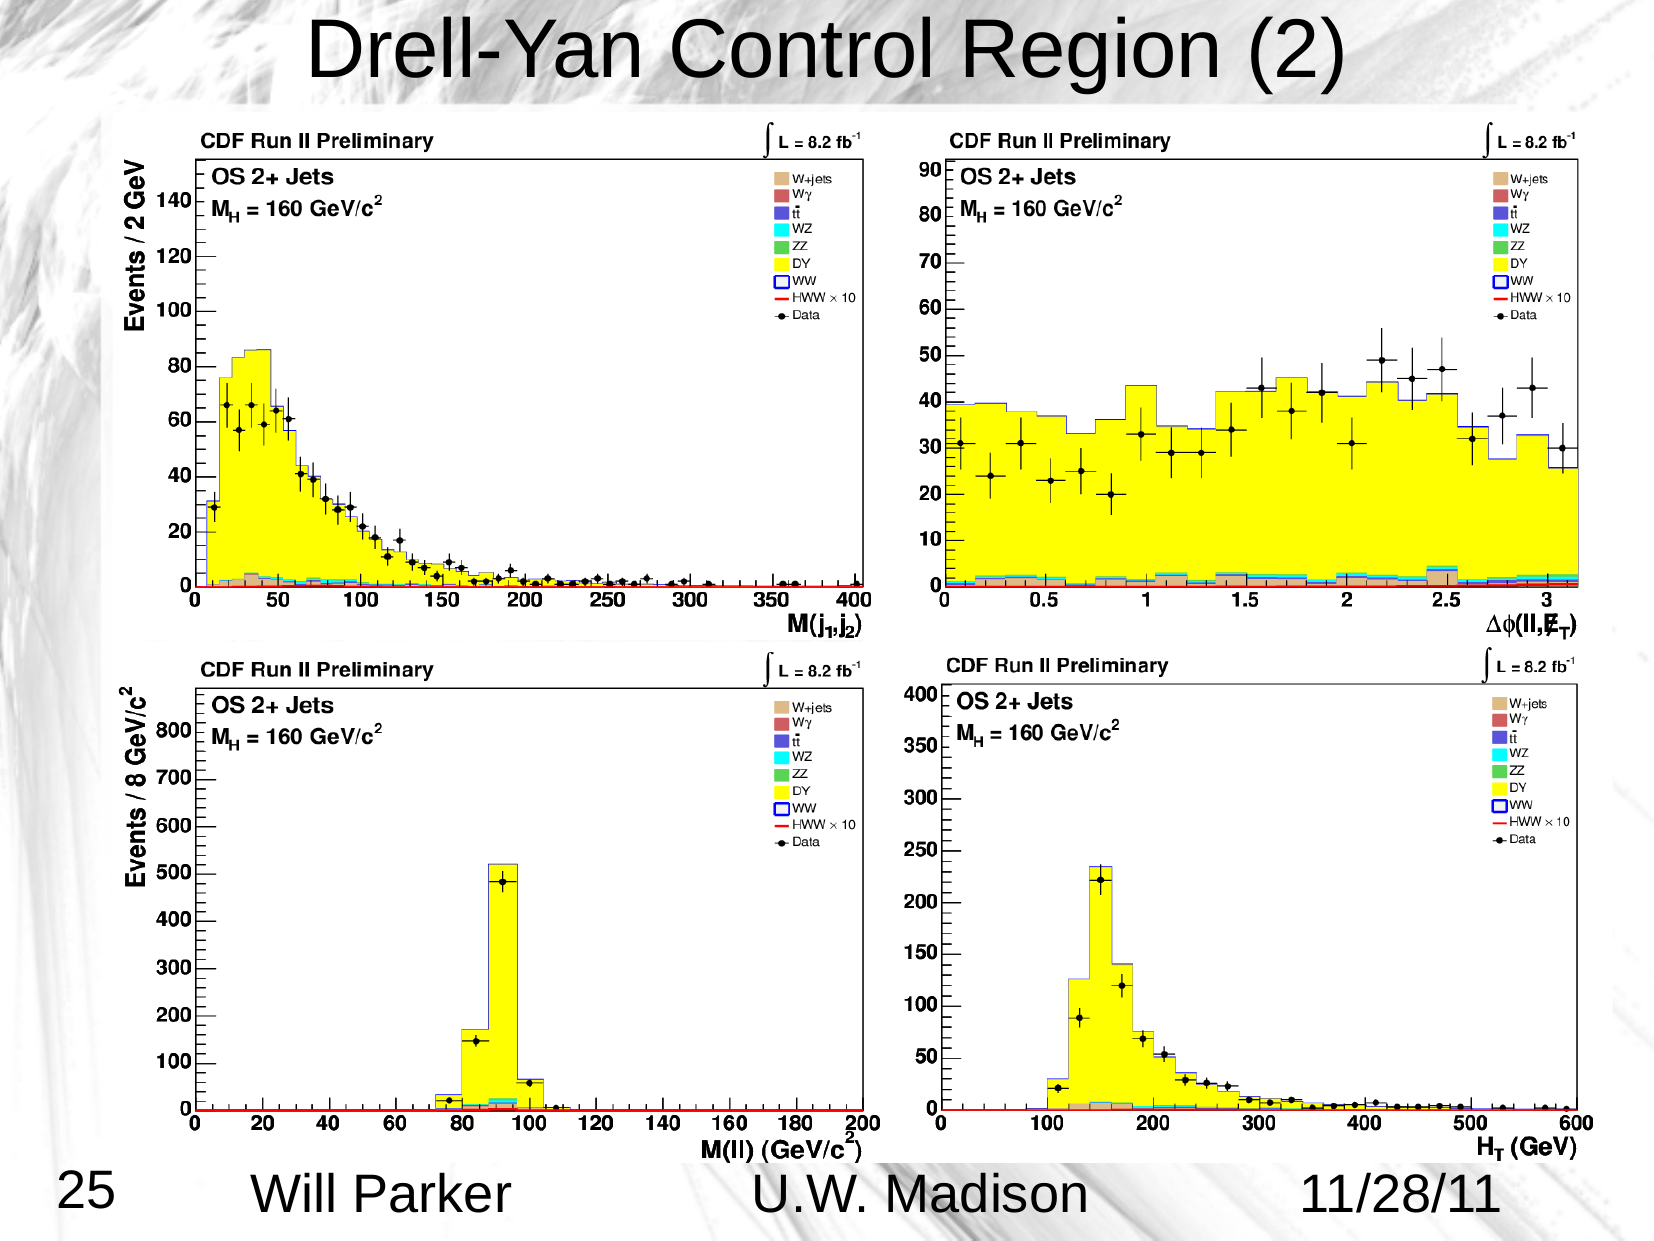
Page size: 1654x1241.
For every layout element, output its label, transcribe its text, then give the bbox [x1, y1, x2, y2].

list 25 [0, 1155, 151, 1241]
text_box Will Parker U.W. Madison 11/28/11 [151, 1160, 1566, 1241]
title Drell-Yan Control Region (2) [0, 0, 1654, 131]
picture [0, 112, 1654, 1241]
